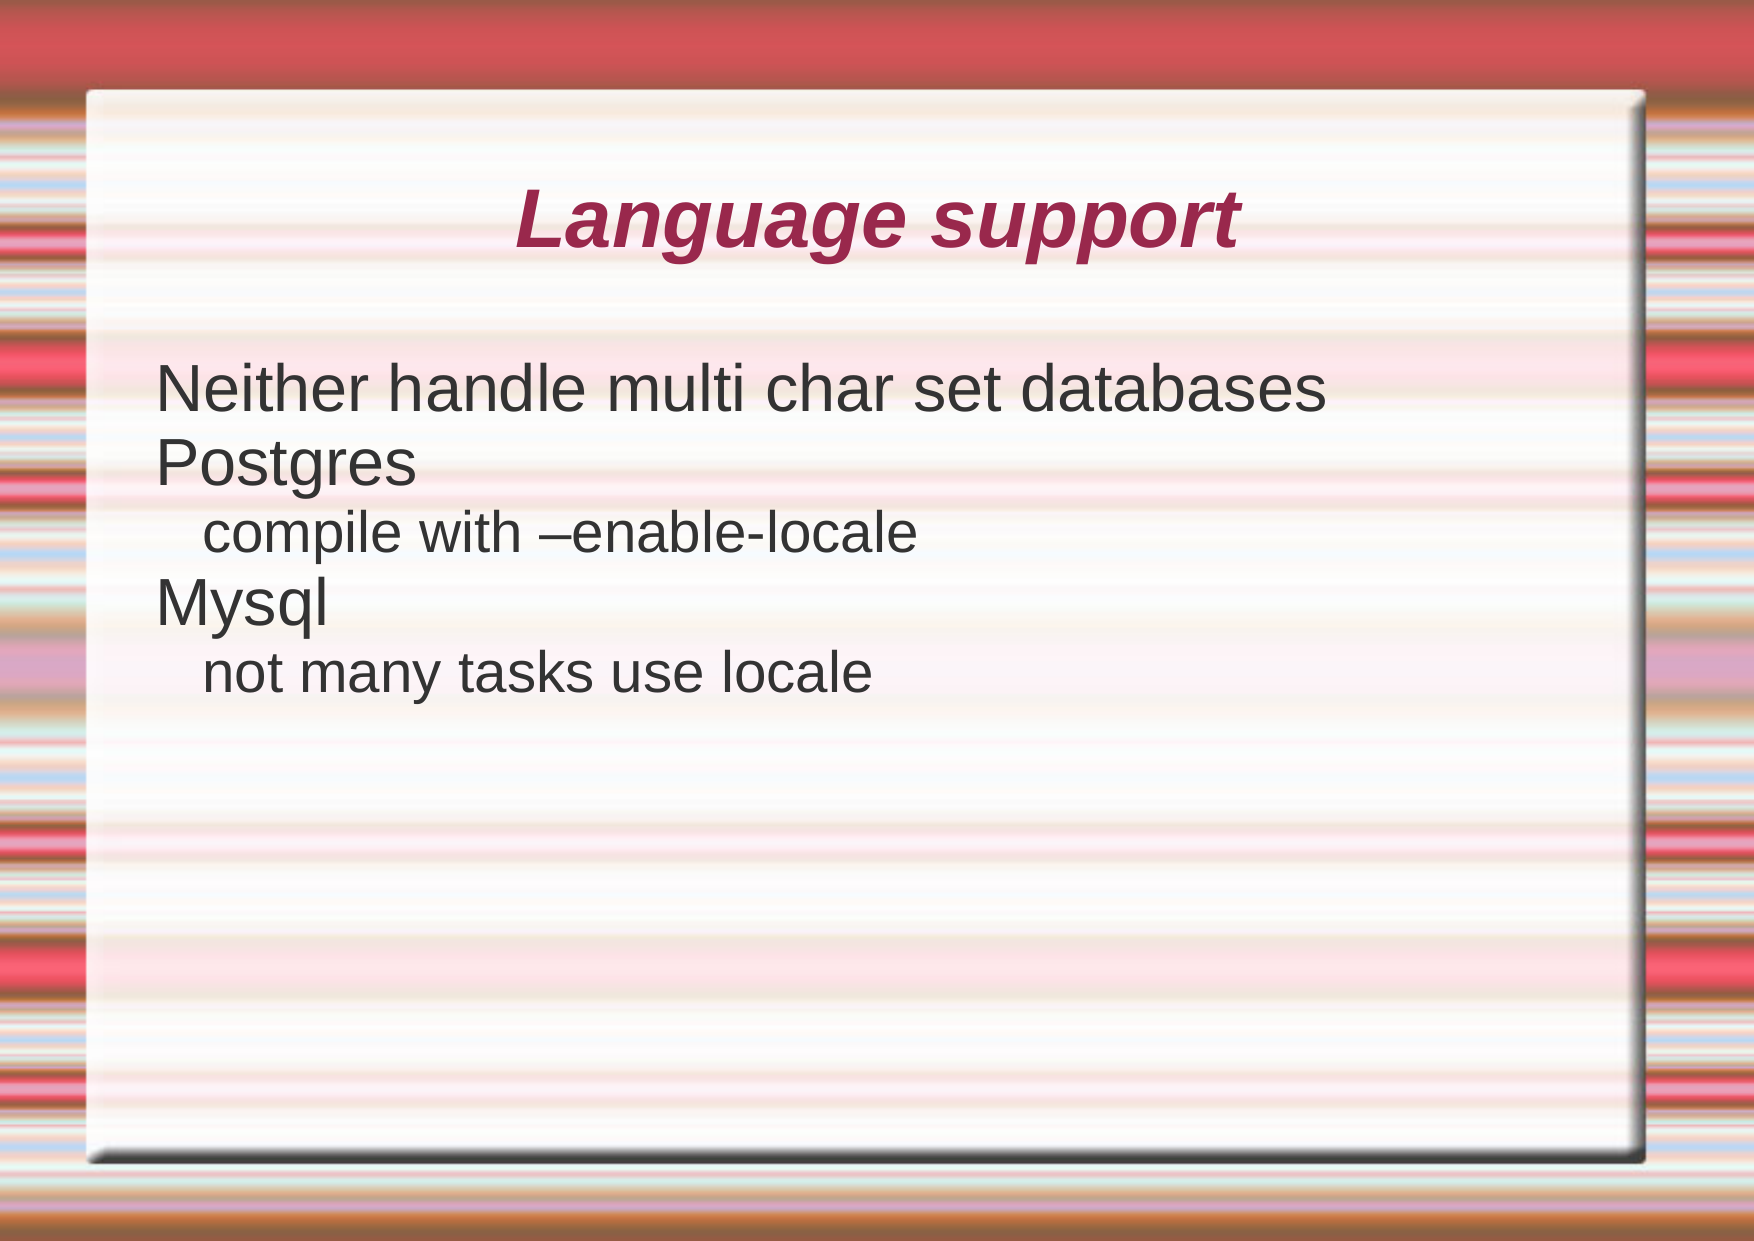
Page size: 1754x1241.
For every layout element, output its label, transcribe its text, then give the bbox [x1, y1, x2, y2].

list Neither handle multi char set databases Postgres compile with –enable-locale Mysql not many tasks use locale [143, 350, 1608, 1133]
title Language support [128, 114, 1627, 322]
picture [0, 0, 1754, 1241]
